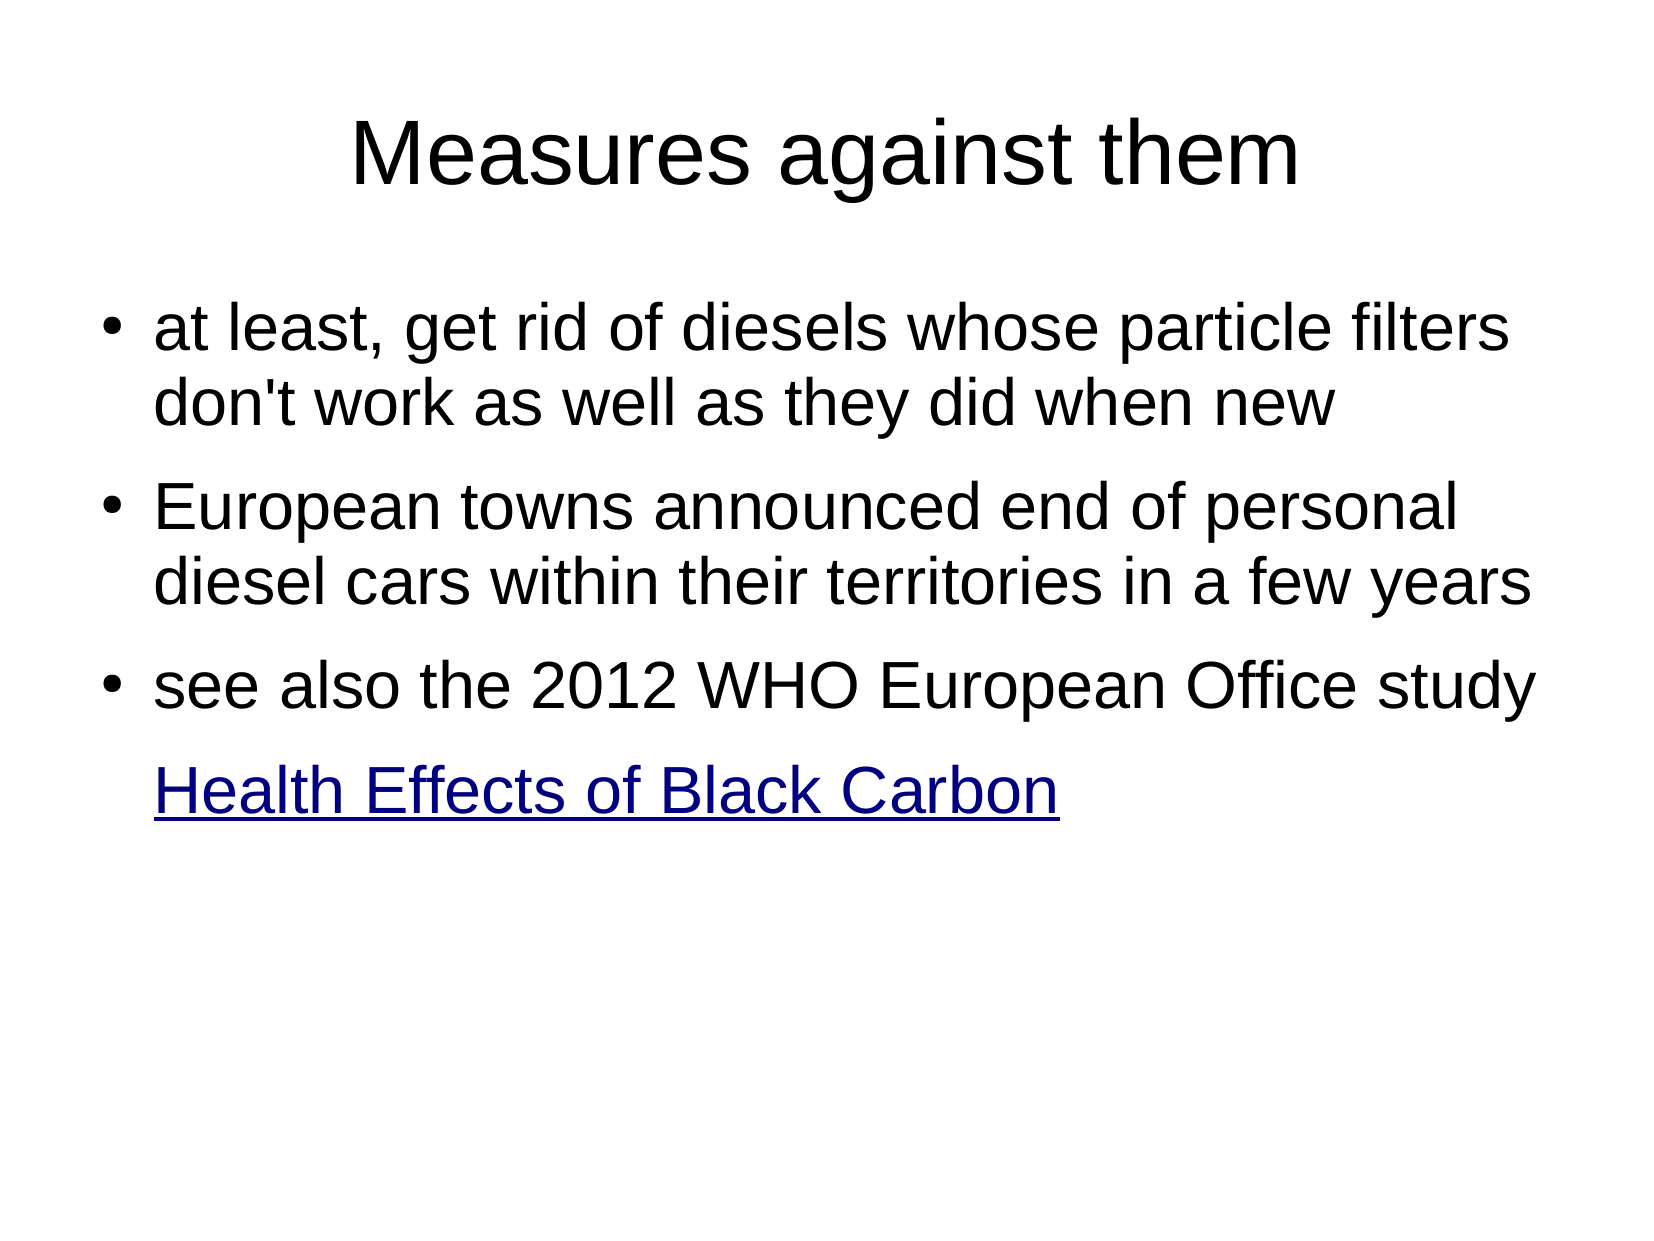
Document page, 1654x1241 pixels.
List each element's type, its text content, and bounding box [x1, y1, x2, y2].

title Measures against them [82, 49, 1571, 257]
list at least, get rid of diesels whose particle filters don't work as well as they did when new European towns announced end of personal diesel cars within their territories in a few years see also the 2012 WHO European Office study Health Effects of Black Carbon [82, 290, 1571, 1109]
